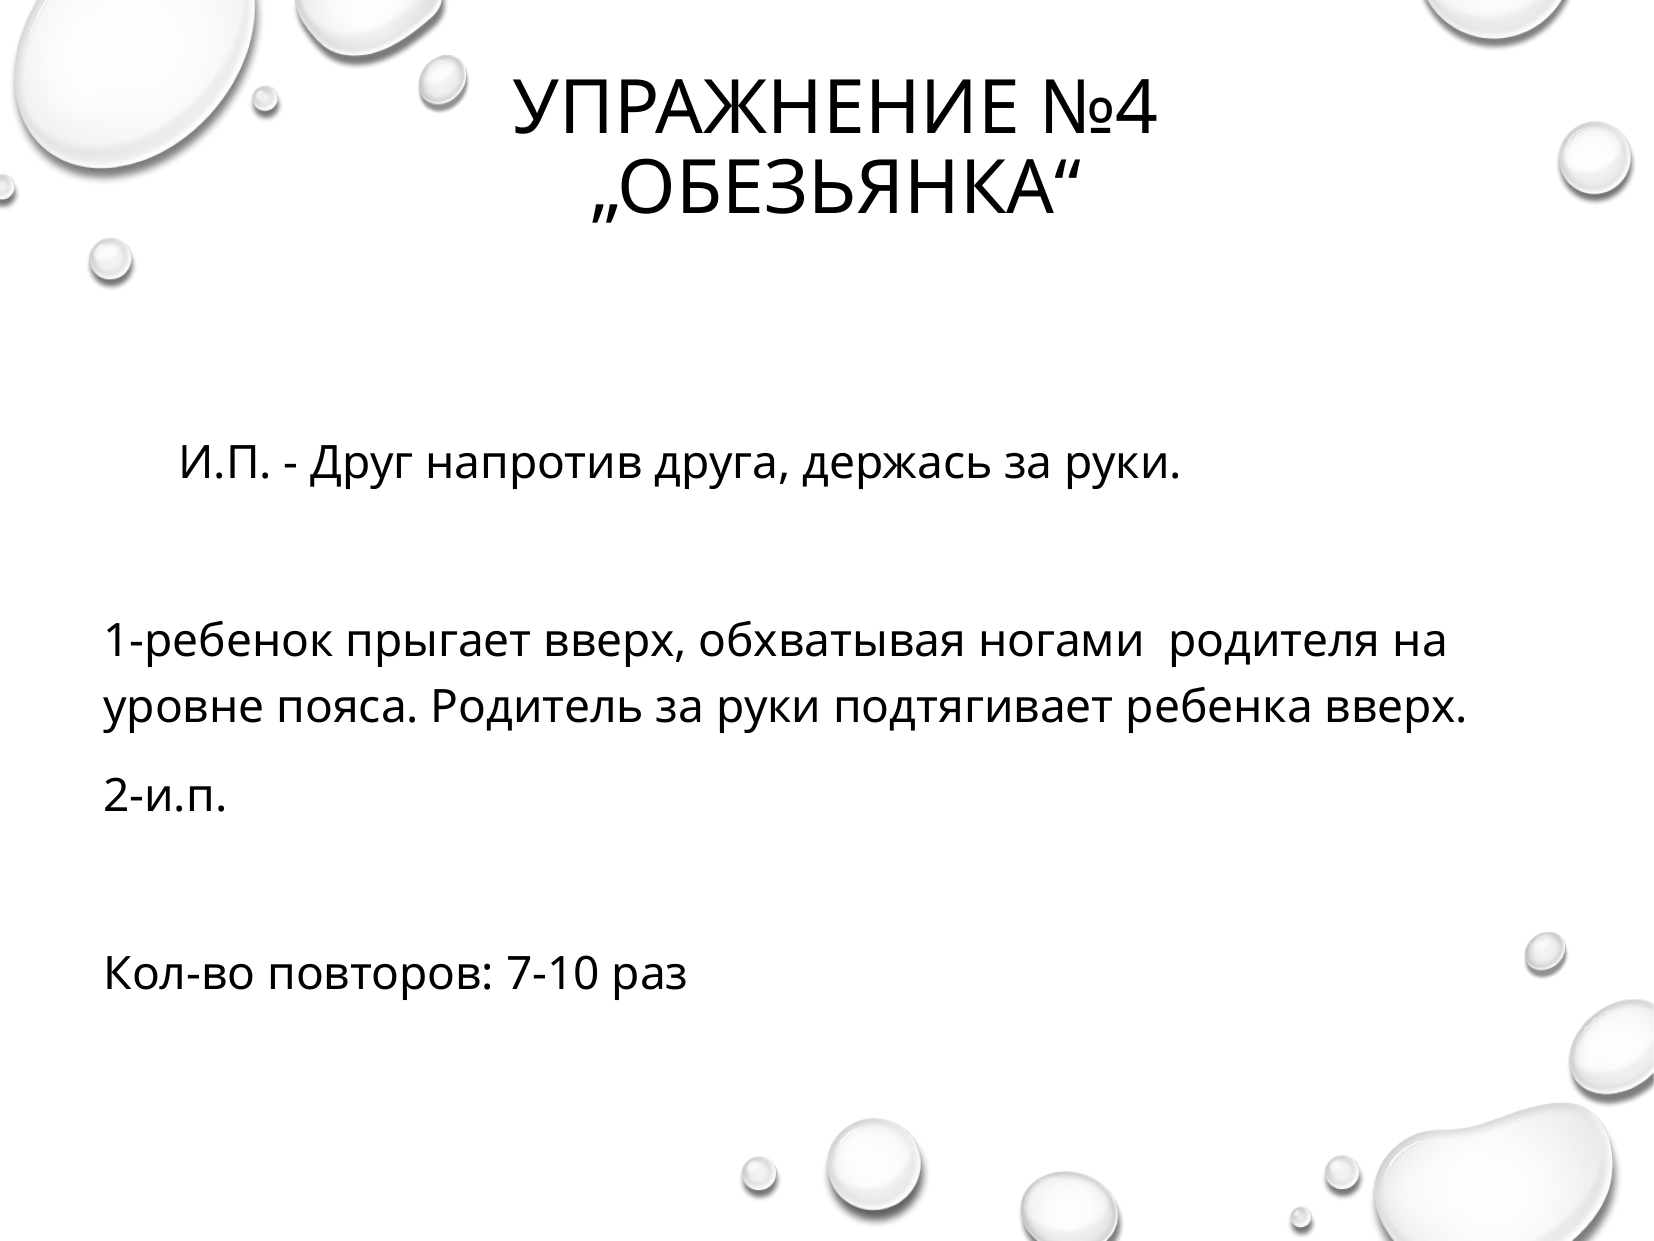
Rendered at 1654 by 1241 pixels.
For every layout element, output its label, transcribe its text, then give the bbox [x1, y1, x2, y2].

subtitle И.П. - Друг напротив друга, держась за руки. 1-ребенок прыгает вверх, обхватывая ногами родителя на уровне пояса. Родитель за руки подтягивает ребенка вверх. 2-и.п. Кол-во повторов: 7-10 раз [82, 312, 1522, 1108]
title Упражнение №4 „Обезьянка“ [129, 53, 1542, 246]
